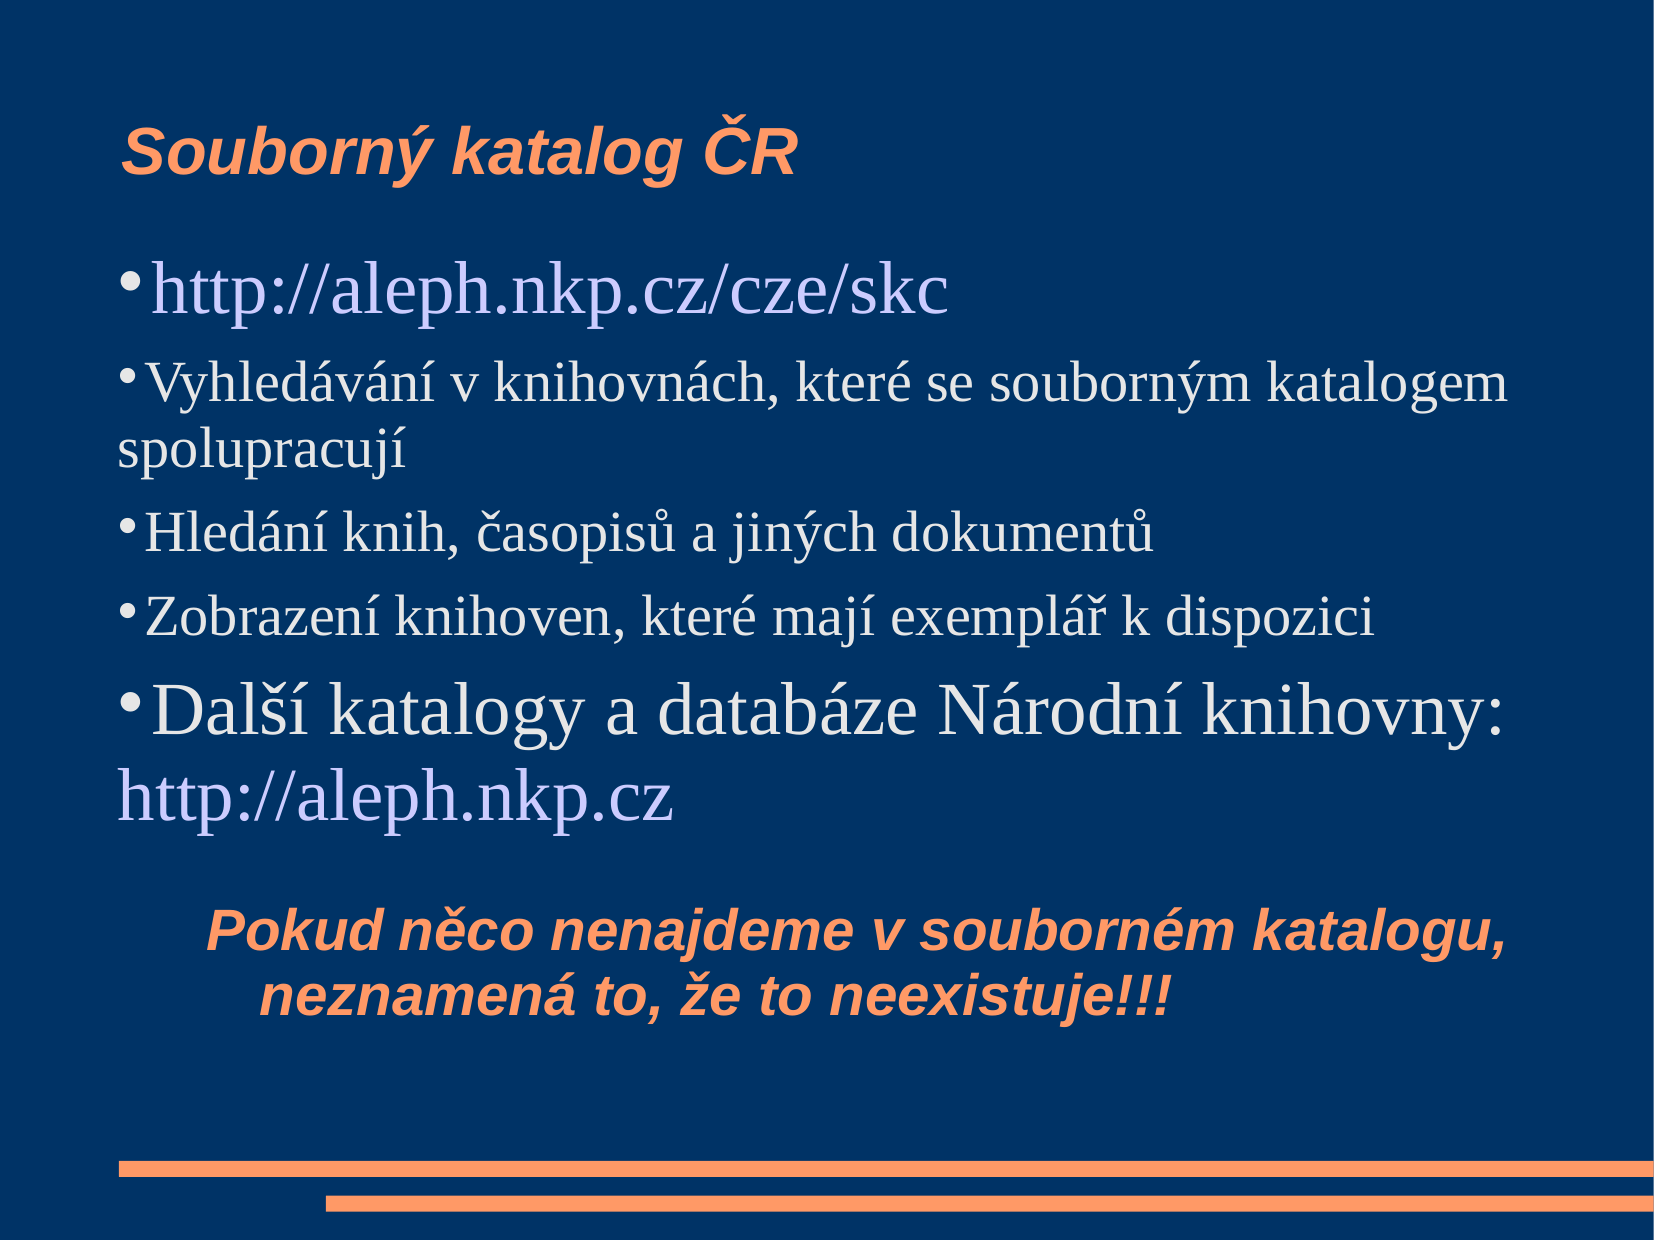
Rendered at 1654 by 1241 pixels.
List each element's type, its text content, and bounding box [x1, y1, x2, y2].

list http://aleph.nkp.cz/cze/skc Vyhledávání v knihovnách, které se souborným katalogem spolupracují Hledání knih, časopisů a jiných dokumentů Zobrazení knihoven, které mají exemplář k dispozici Další katalogy a databáze Národní knihovny: http://aleph.nkp.cz Pokud něco nenajdeme v souborném katalogu, neznamená to, že to neexistuje!!! [117, 241, 1558, 1105]
title Souborný katalog ČR [121, 46, 1534, 241]
